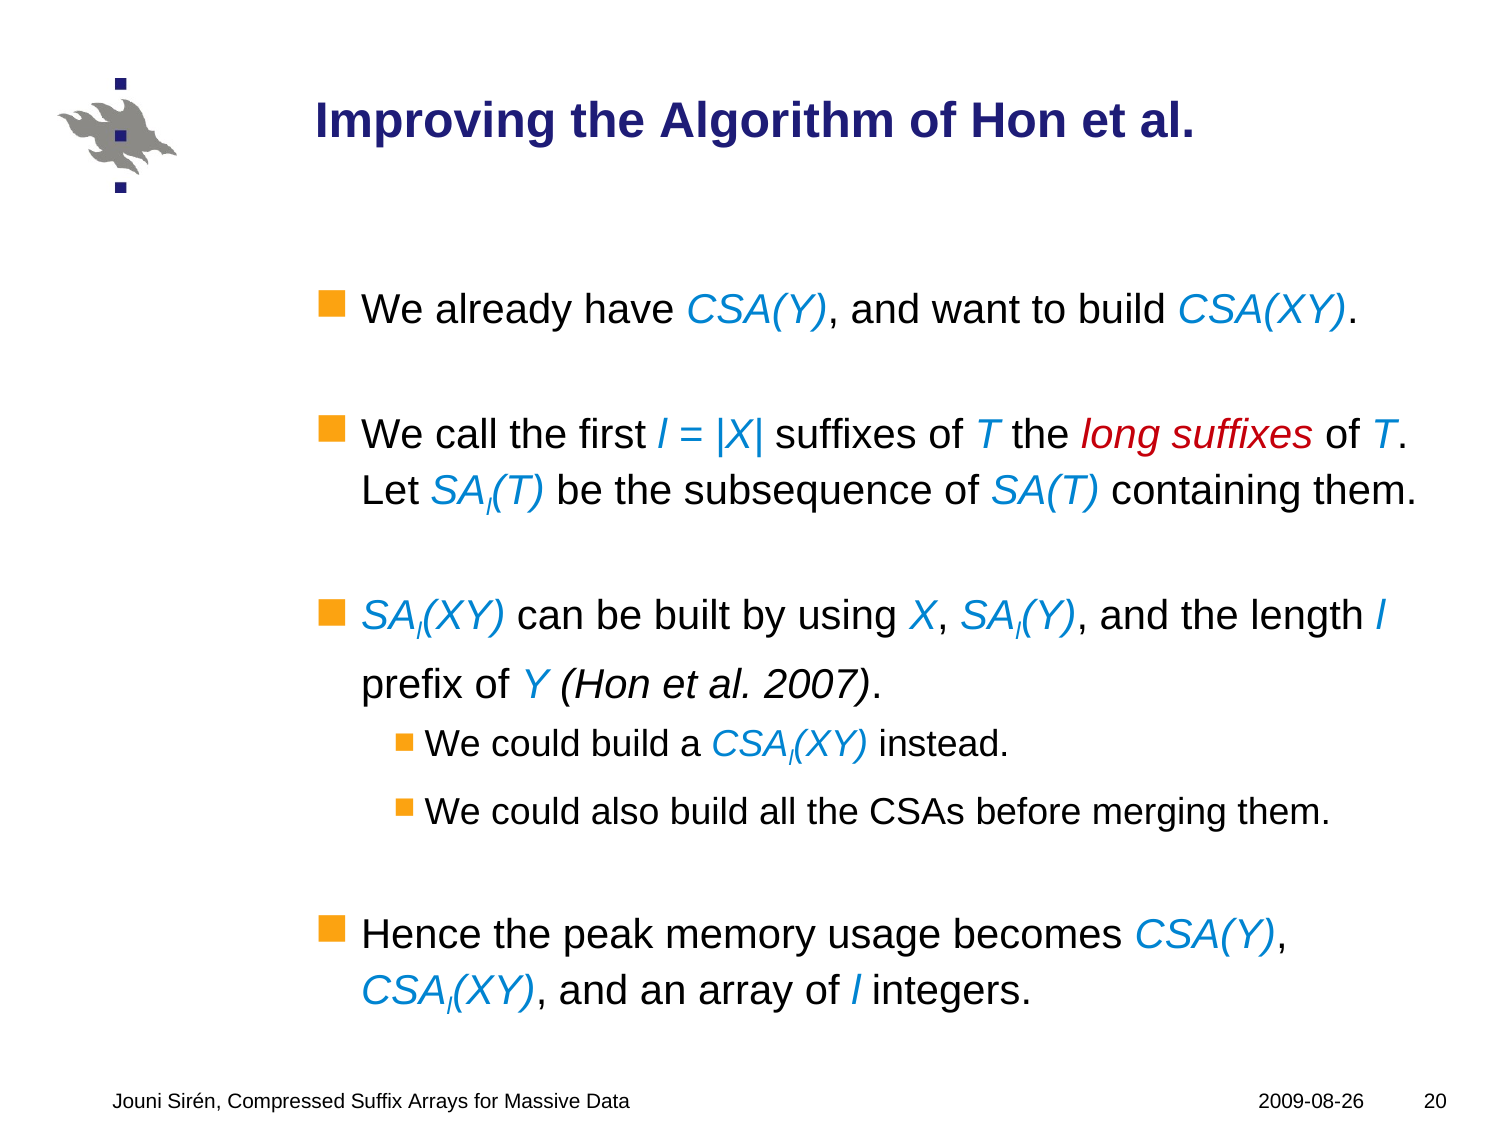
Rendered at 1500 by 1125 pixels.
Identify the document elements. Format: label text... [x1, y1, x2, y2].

list We already have CSA(Y), and want to build CSA(XY). We call the first l = |X| suffixes of T the long suffixes of T. Let SAl(T) be the subsequence of SA(T) containing them. SAl(XY) can be built by using X, SAl(Y), and the length l prefix of Y (Hon et al. 2007). We could build a CSAl(XY) instead. We could also build all the CSAs before merging them. Hence the peak memory usage becomes CSA(Y), CSAl(XY), and an array of l integers. [299, 262, 1450, 1091]
picture [57, 78, 177, 193]
title Improving the Algorithm of Hon et al. [299, 17, 1450, 216]
